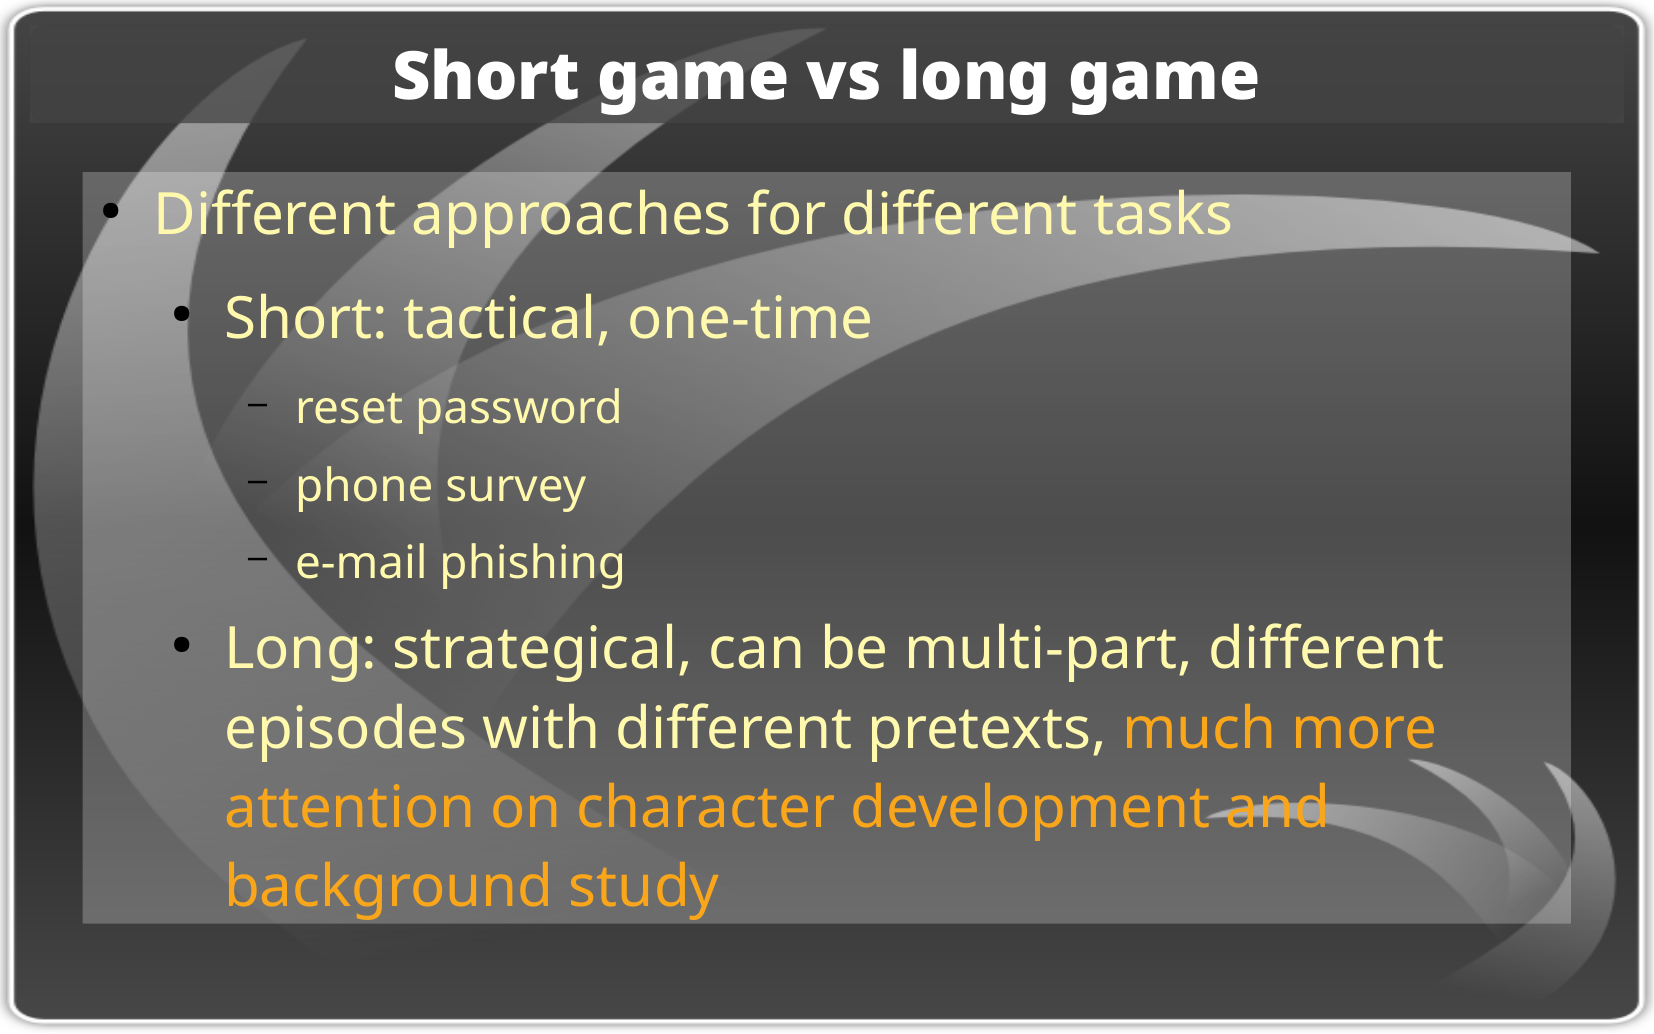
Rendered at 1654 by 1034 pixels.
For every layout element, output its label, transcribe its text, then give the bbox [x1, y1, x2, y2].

picture [0, 0, 1654, 1034]
list Different approaches for different tasks Short: tactical, one-time reset password phone survey e-mail phishing Long: strategical, can be multi-part, different episodes with different pretexts, much more attention on character development and background study [82, 172, 1571, 903]
title Short game vs long game [29, 24, 1625, 124]
